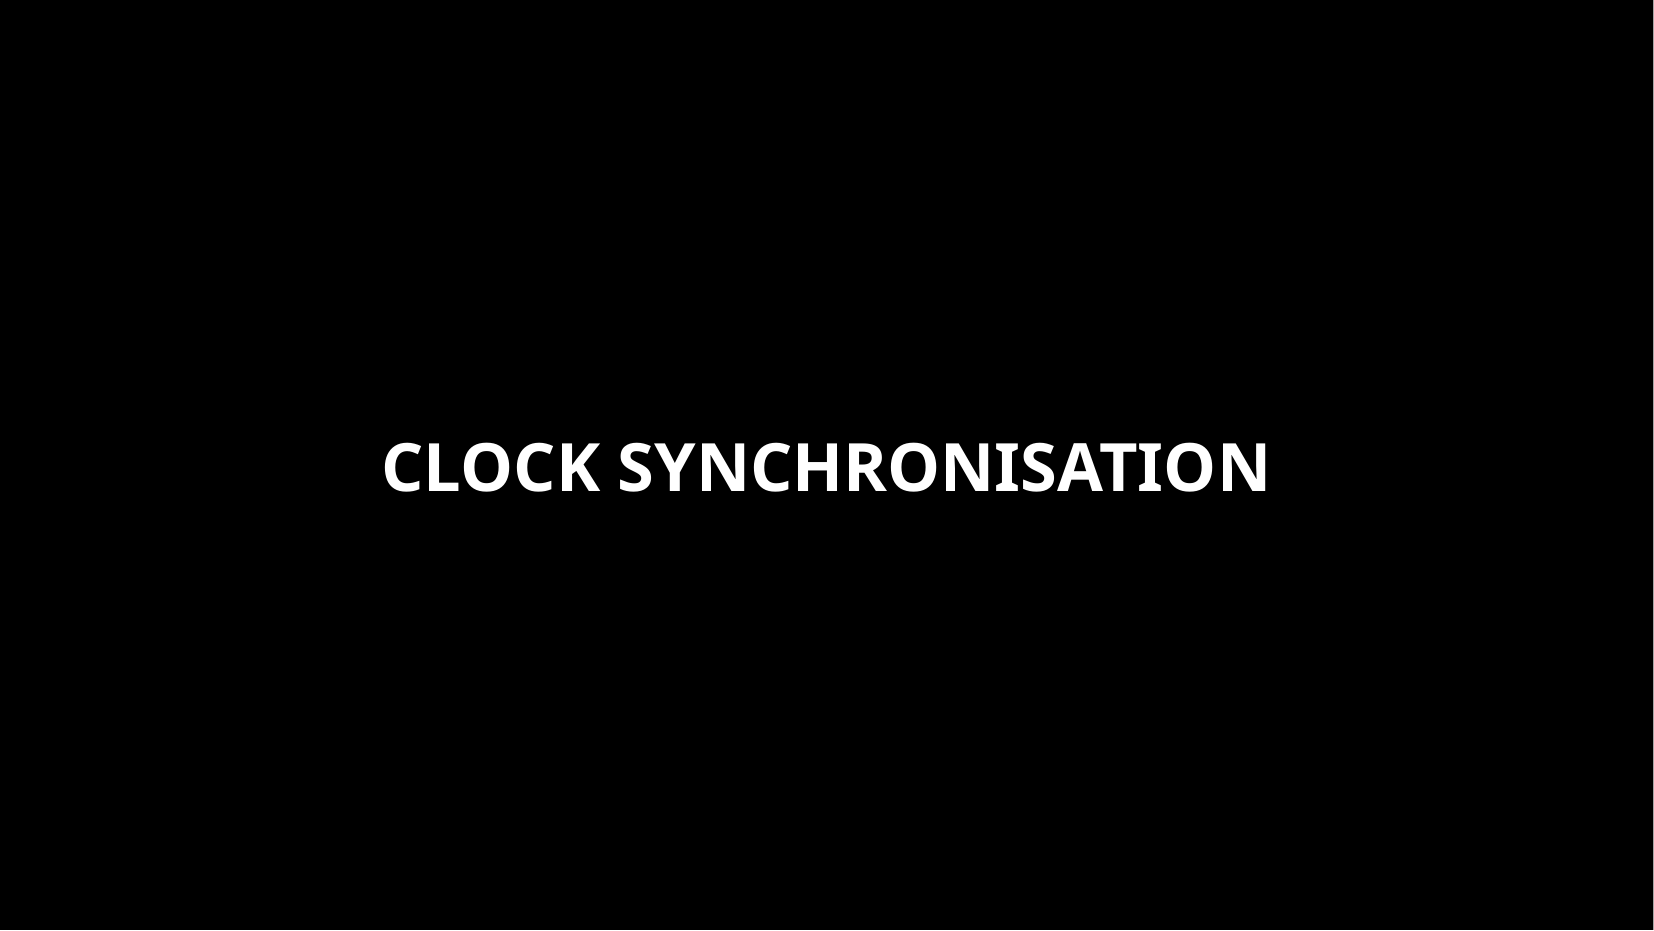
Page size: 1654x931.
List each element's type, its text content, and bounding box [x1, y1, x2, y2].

title CLOCK SYNCHRONISATION [82, 384, 1571, 547]
